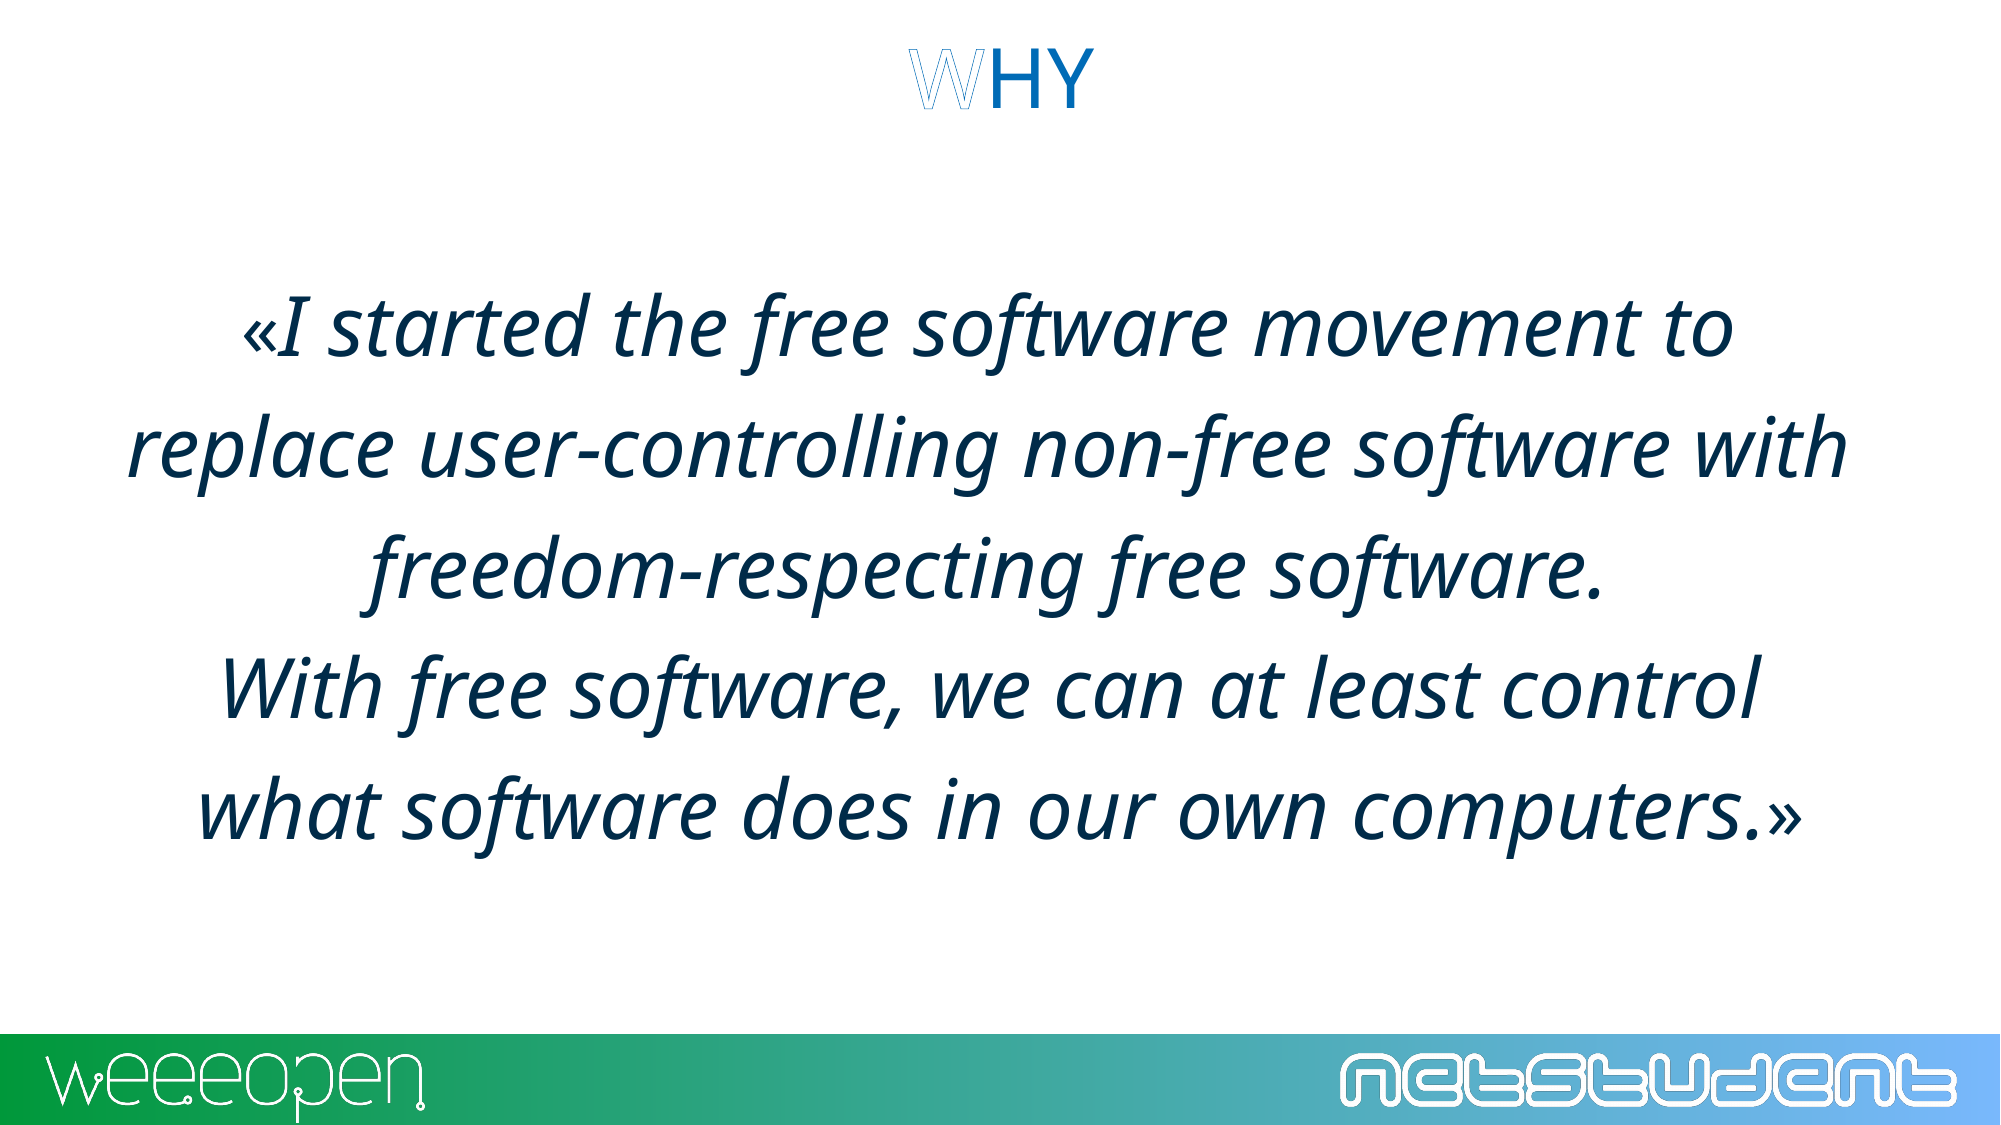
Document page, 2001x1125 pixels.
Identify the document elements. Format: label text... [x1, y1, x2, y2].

text_box «I started the free software movement to replace user-controlling non-free software with freedom-respecting free software. With free software, we can at least control what software does in our own computers.» [43, 265, 1959, 981]
text_box WHY [43, 29, 1959, 247]
picture [1340, 1053, 1957, 1107]
picture [45, 1053, 425, 1123]
